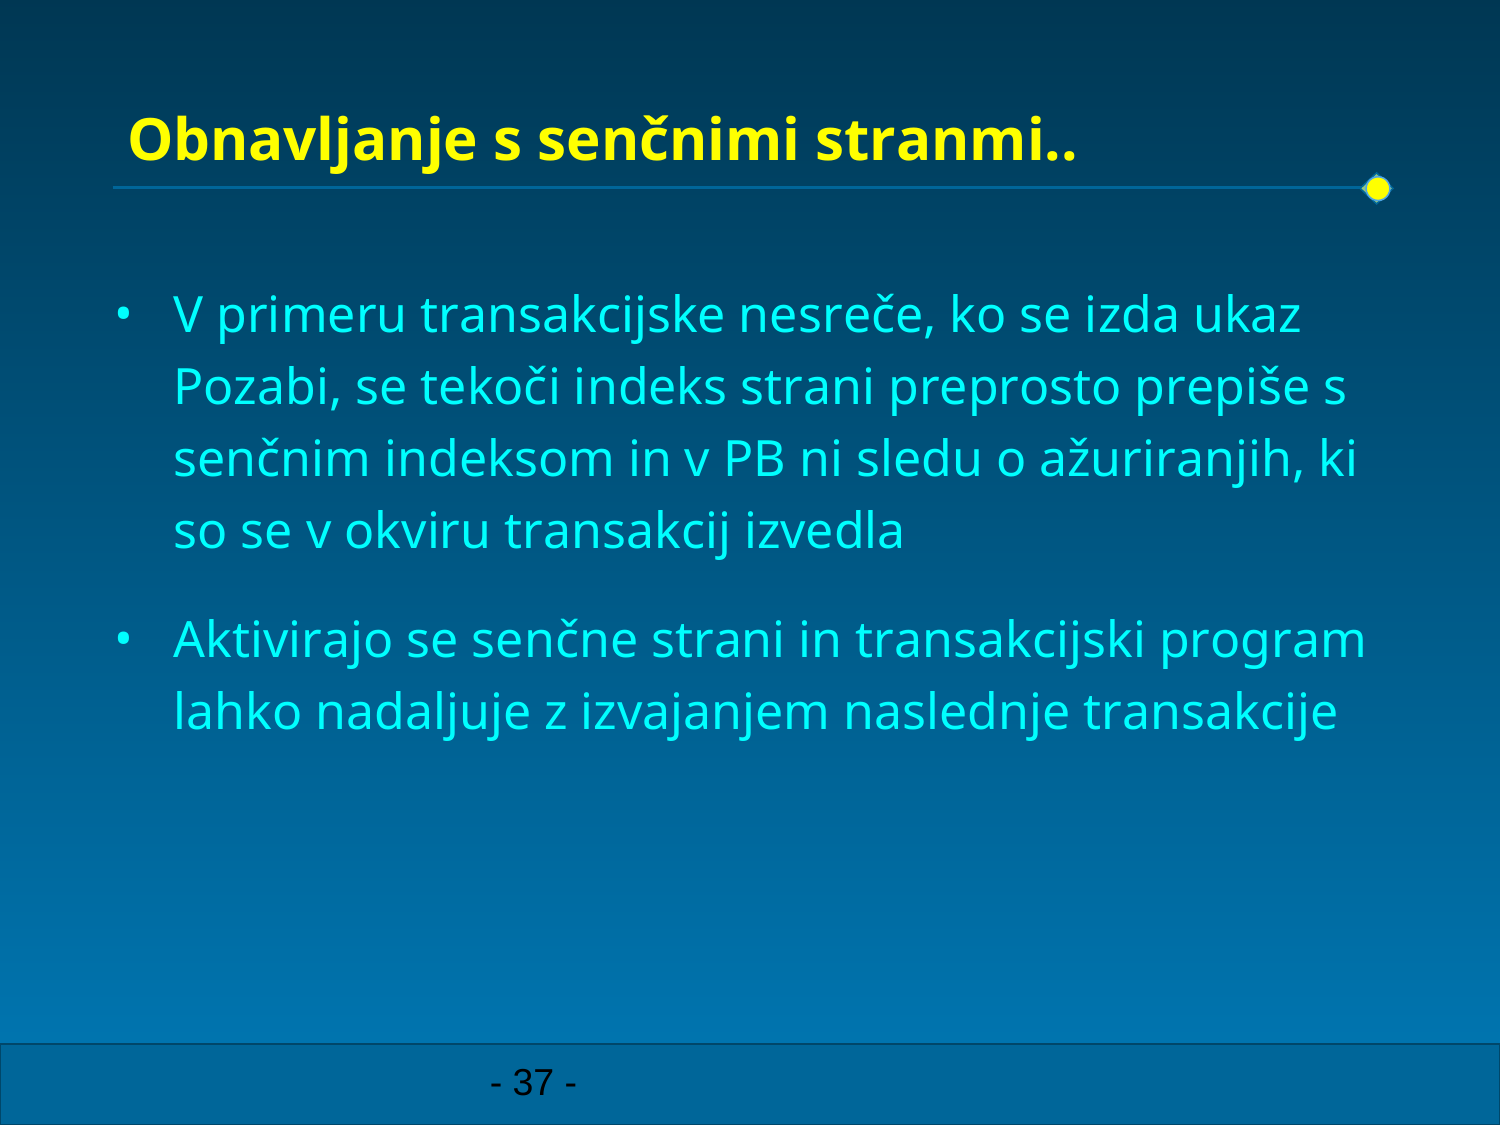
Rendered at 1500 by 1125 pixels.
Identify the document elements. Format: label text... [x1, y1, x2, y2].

list V primeru transakcijske nesreče, ko se izda ukaz Pozabi, se tekoči indeks strani preprosto prepiše s senčnim indeksom in v PB ni sledu o ažuriranjih, ki so se v okviru transakcij izvedla Aktivirajo se senčne strani in transakcijski program lahko nadaljuje z izvajanjem naslednje transakcije [99, 262, 1412, 1035]
title Obnavljanje s senčnimi stranmi.. [112, 94, 1388, 181]
